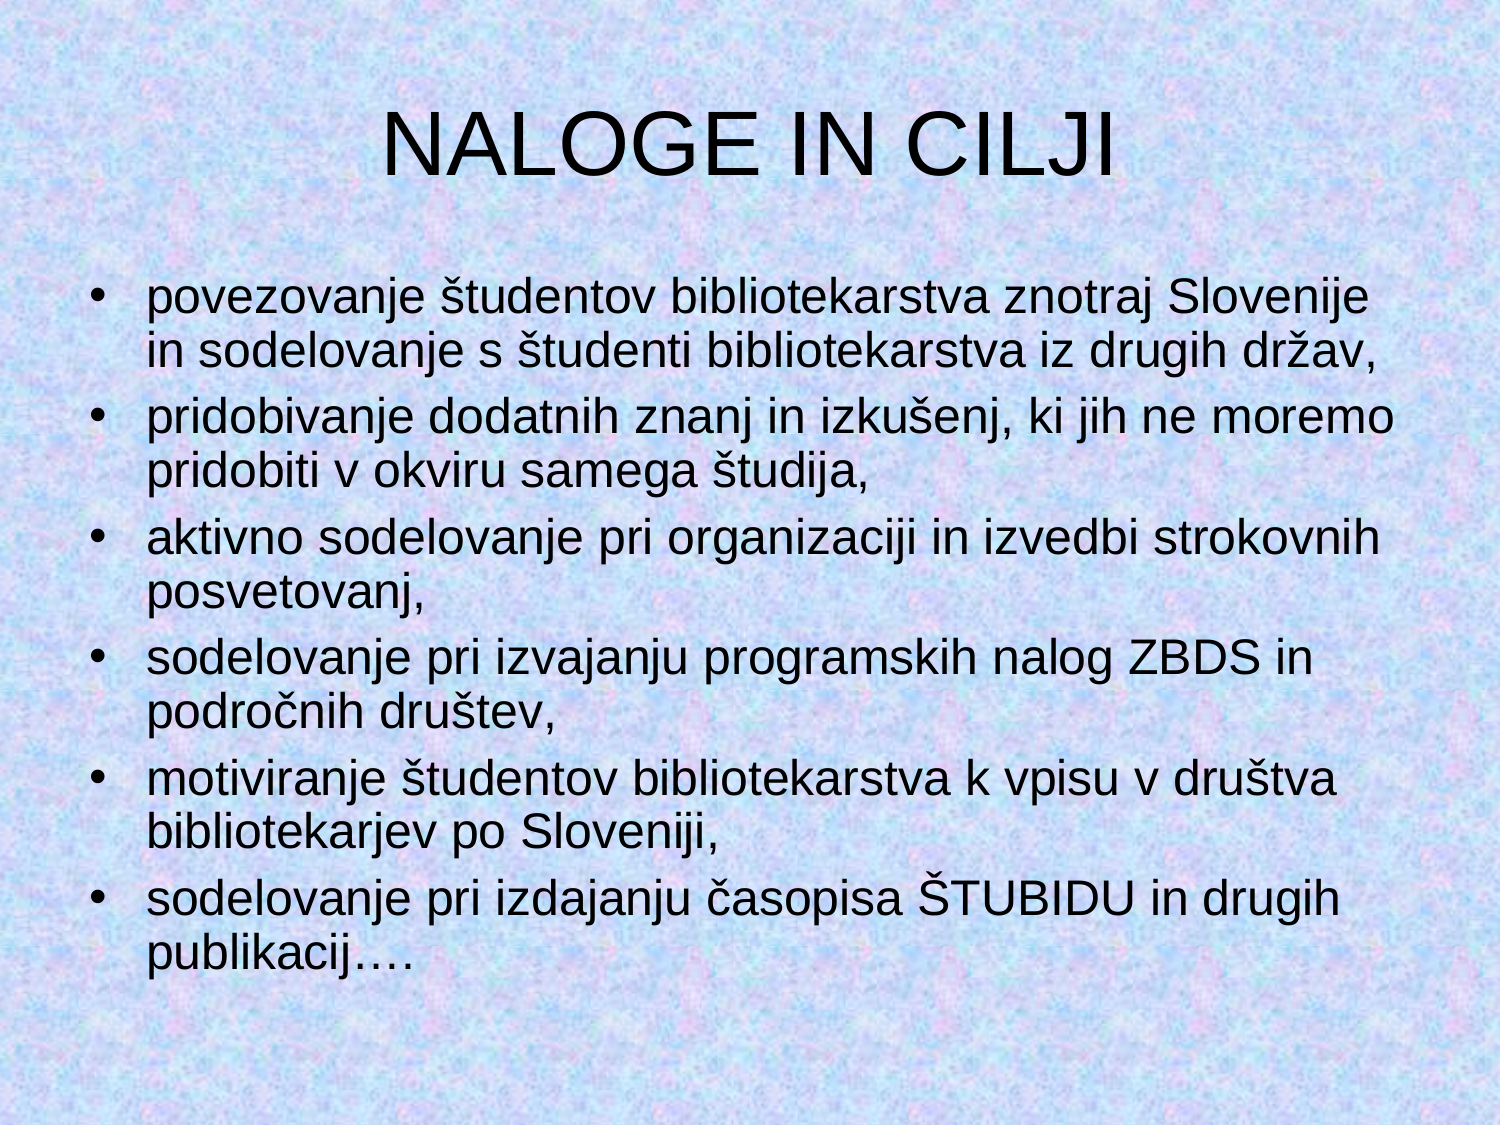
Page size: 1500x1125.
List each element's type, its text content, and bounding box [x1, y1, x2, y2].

picture [0, 0, 1500, 1125]
title NALOGE IN CILJI [75, 45, 1426, 233]
list povezovanje študentov bibliotekarstva znotraj Slovenije in sodelovanje s študenti bibliotekarstva iz drugih držav, pridobivanje dodatnih znanj in izkušenj, ki jih ne moremo pridobiti v okviru samega študija, aktivno sodelovanje pri organizaciji in izvedbi strokovnih posvetovanj, sodelovanje pri izvajanju programskih nalog ZBDS in področnih društev, motiviranje študentov bibliotekarstva k vpisu v društva bibliotekarjev po Sloveniji, sodelovanje pri izdajanju časopisa ŠTUBIDU in drugih publikacij…. [75, 262, 1426, 1057]
